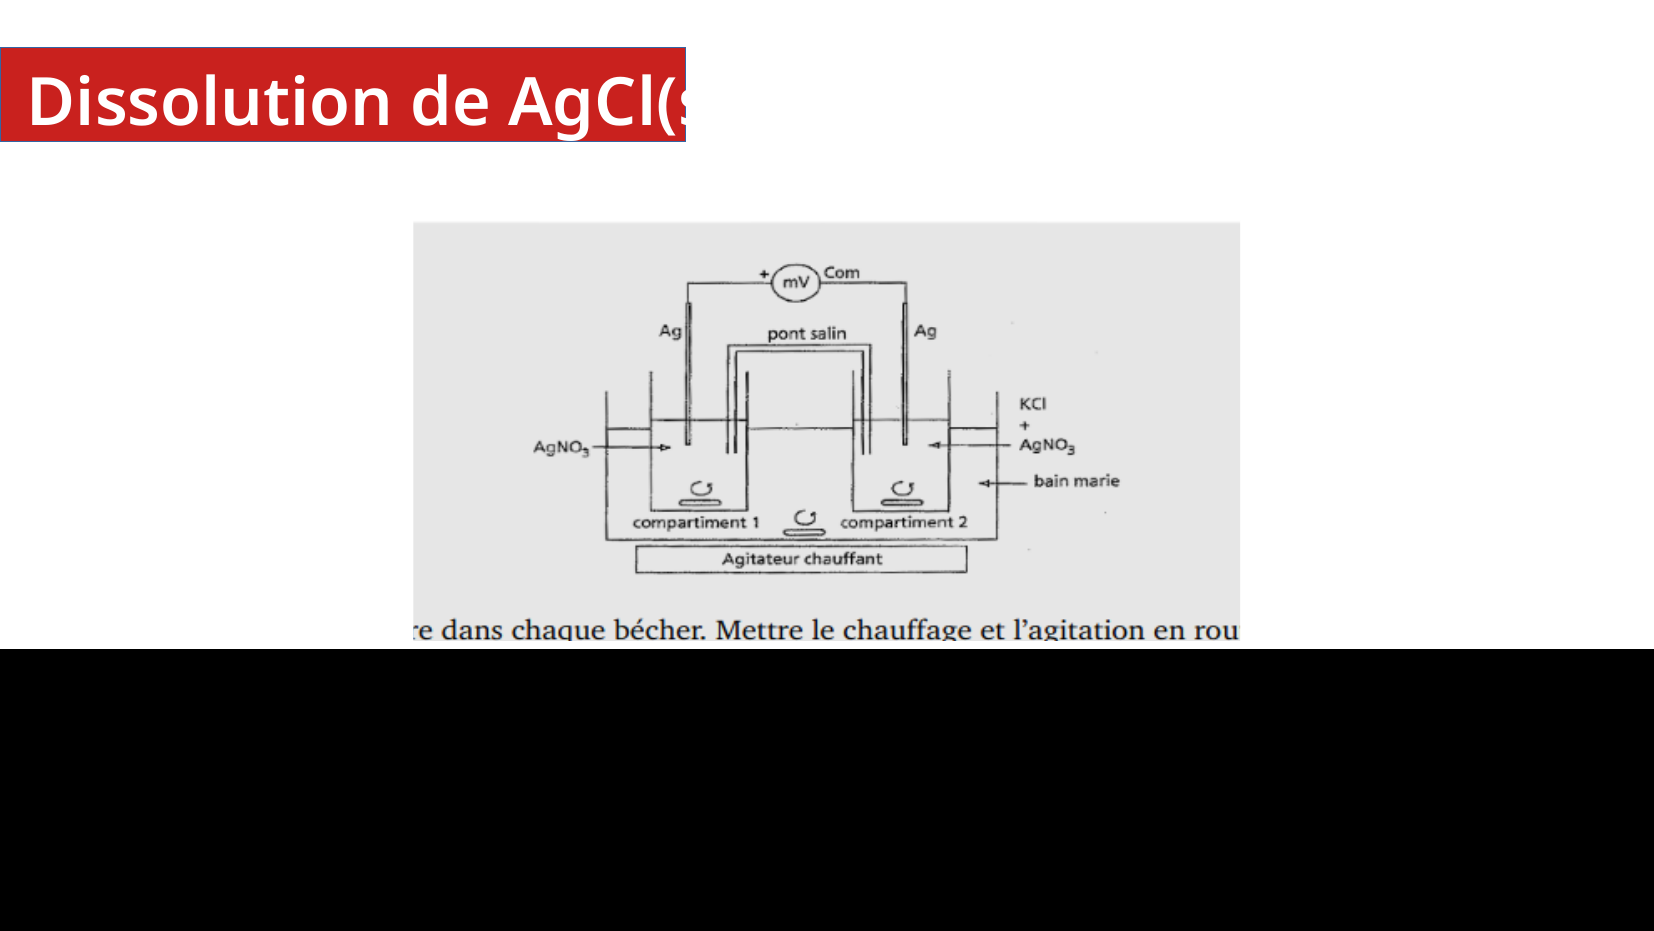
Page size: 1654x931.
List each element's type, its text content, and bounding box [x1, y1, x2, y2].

picture [413, 144, 1241, 641]
text_box Dissolution de AgCl(s) [11, 47, 707, 142]
text_box [0, 47, 11, 142]
text_box [0, 649, 1654, 931]
